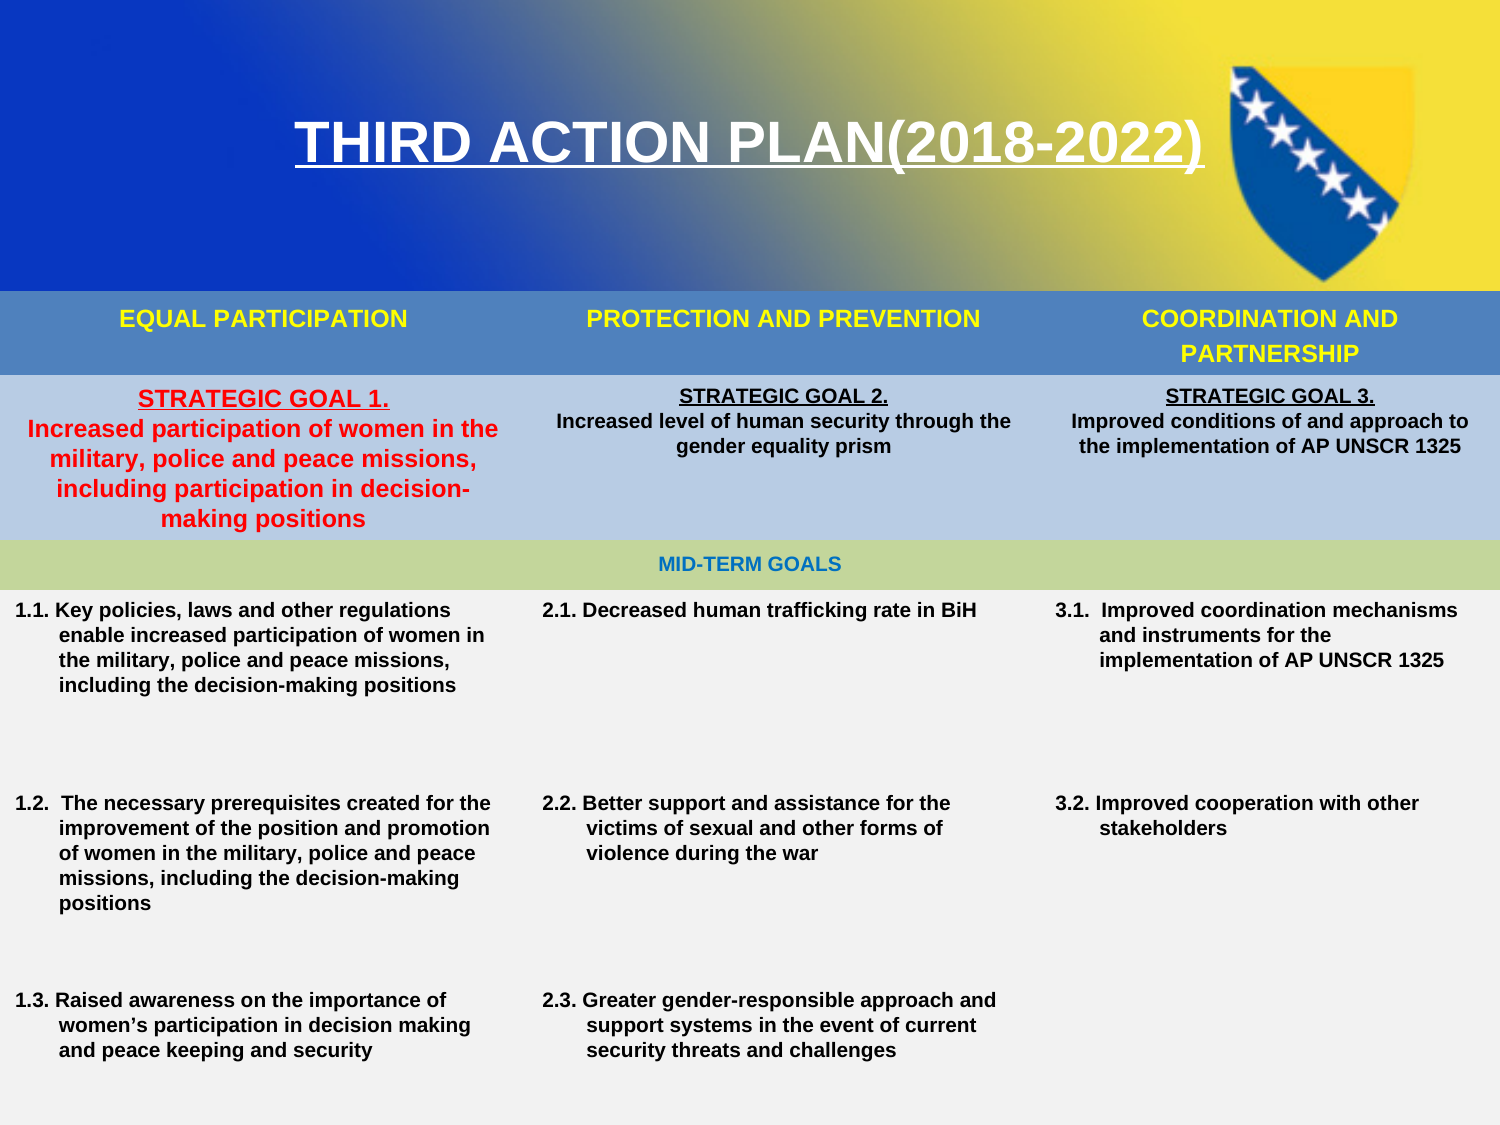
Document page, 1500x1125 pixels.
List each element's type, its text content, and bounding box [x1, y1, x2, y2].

title THIRD ACTION PLAN(2018-2022) [75, 45, 1426, 233]
table_cell 3.2. Improved cooperation with other stakeholders [1040, 782, 1500, 979]
picture [0, 0, 1500, 291]
table_header EQUAL PARTICIPATION [0, 291, 527, 375]
table_cell STRATEGIC GOAL 1. Increased participation of women in the military, police and peace missions, including participation in decision-making positions [0, 375, 527, 540]
table_cell STRATEGIC GOAL 2. Increased level of human security through the gender equality prism [527, 375, 1040, 540]
table_cell 1.3. Raised awareness on the importance of women’s participation in decision making and peace keeping and security [0, 979, 527, 1125]
table_header COORDINATION AND PARTNERSHIP [1040, 291, 1500, 375]
table_cell MID-TERM GOALS [0, 540, 1500, 590]
table_cell 2.3. Greater gender-responsible approach and support systems in the event of current security threats and challenges [527, 979, 1040, 1125]
table_cell 1.1. Key policies, laws and other regulations enable increased participation of women in the military, police and peace missions, including the decision-making positions [0, 590, 527, 782]
table_cell [1040, 979, 1500, 1125]
table_header PROTECTION AND PREVENTION [527, 291, 1040, 375]
table_cell 3.1. Improved coordination mechanisms and instruments for the implementation of AP UNSCR 1325 [1040, 590, 1500, 782]
table_cell 2.2. Better support and assistance for the victims of sexual and other forms of violence during the war [527, 782, 1040, 979]
table_cell 1.2. The necessary prerequisites created for the improvement of the position and promotion of women in the military, police and peace missions, including the decision-making positions [0, 782, 527, 979]
table_cell 2.1. Decreased human trafficking rate in BiH [527, 590, 1040, 782]
table_cell STRATEGIC GOAL 3. Improved conditions of and approach to the implementation of AP UNSCR 1325 [1040, 375, 1500, 540]
